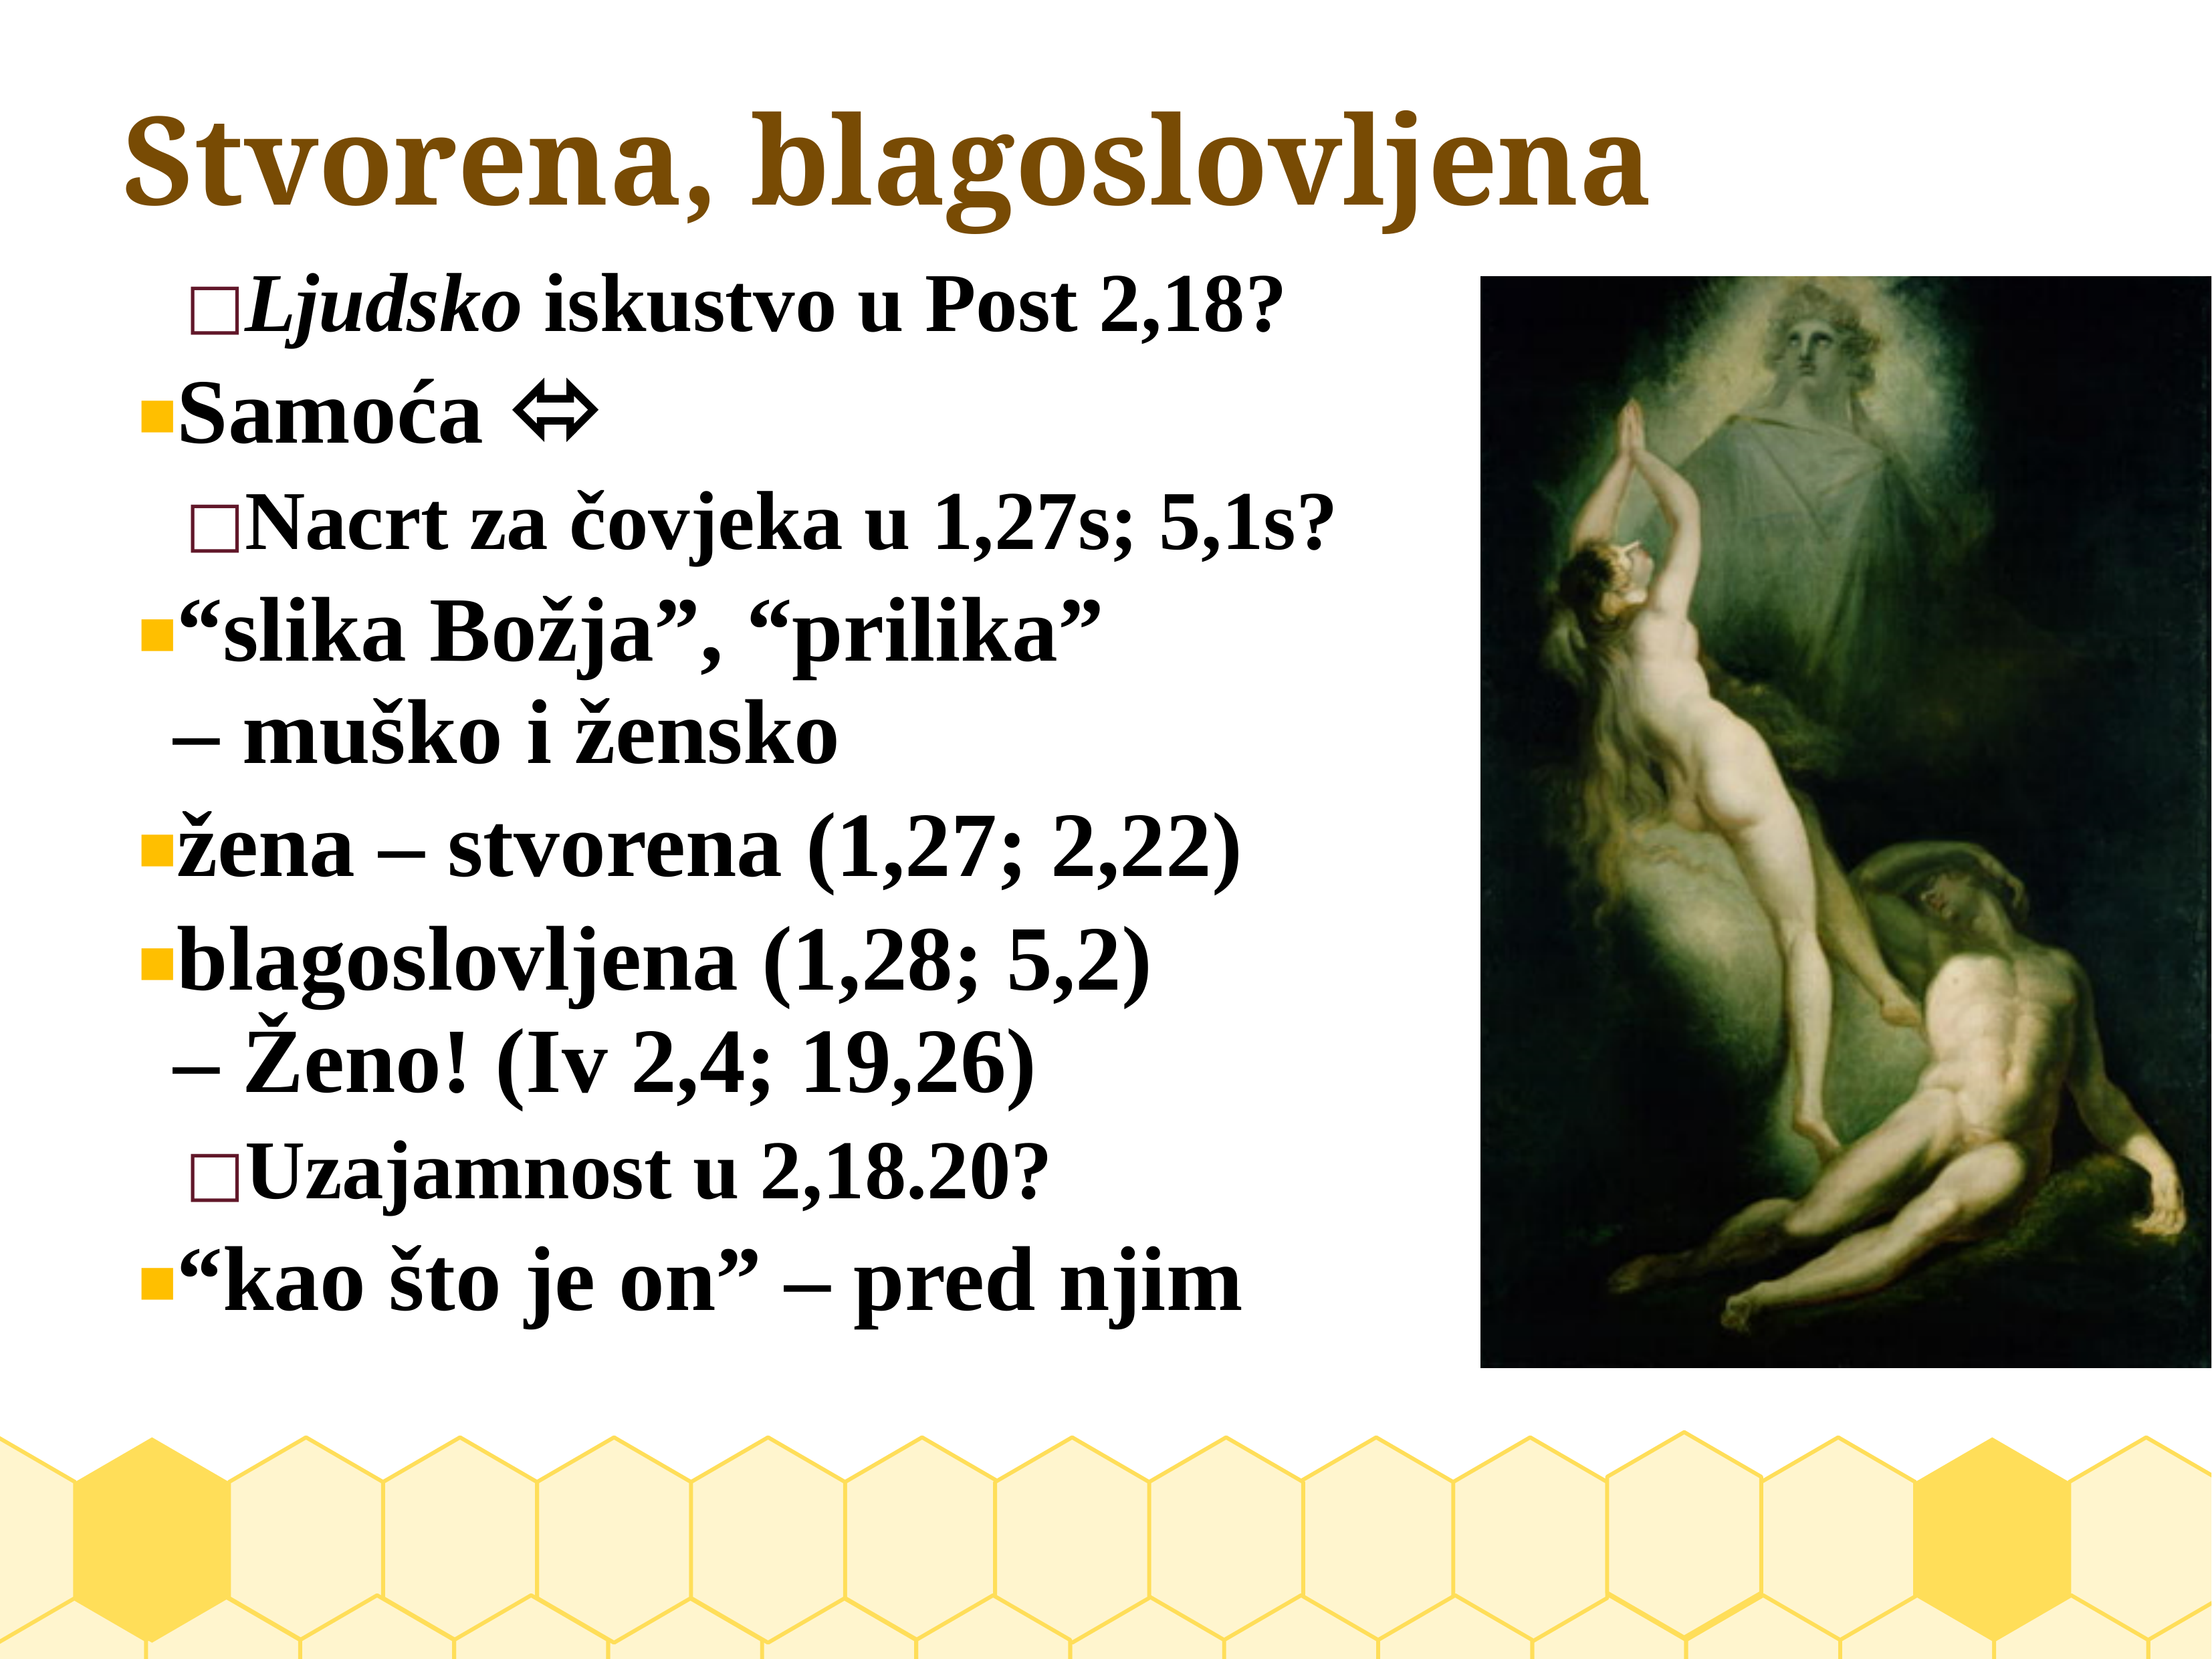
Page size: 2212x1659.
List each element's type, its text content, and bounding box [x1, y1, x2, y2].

picture [1480, 276, 2212, 1368]
list Ljudsko iskustvo u Post 2,18? Samoća  Nacrt za čovjeka u 1,27s; 5,1s? “slika Božja”, “prilika” – muško i žensko žena – stvorena (1,27; 2,22) blagoslovljena (1,28; 5,2) – Ženo! (Iv 2,4; 19,26) Uzajamnost u 2,18.20? “kao što je on” – pred njim [126, 256, 2212, 1406]
title Stvorena, blagoslovljena [122, 17, 2098, 297]
